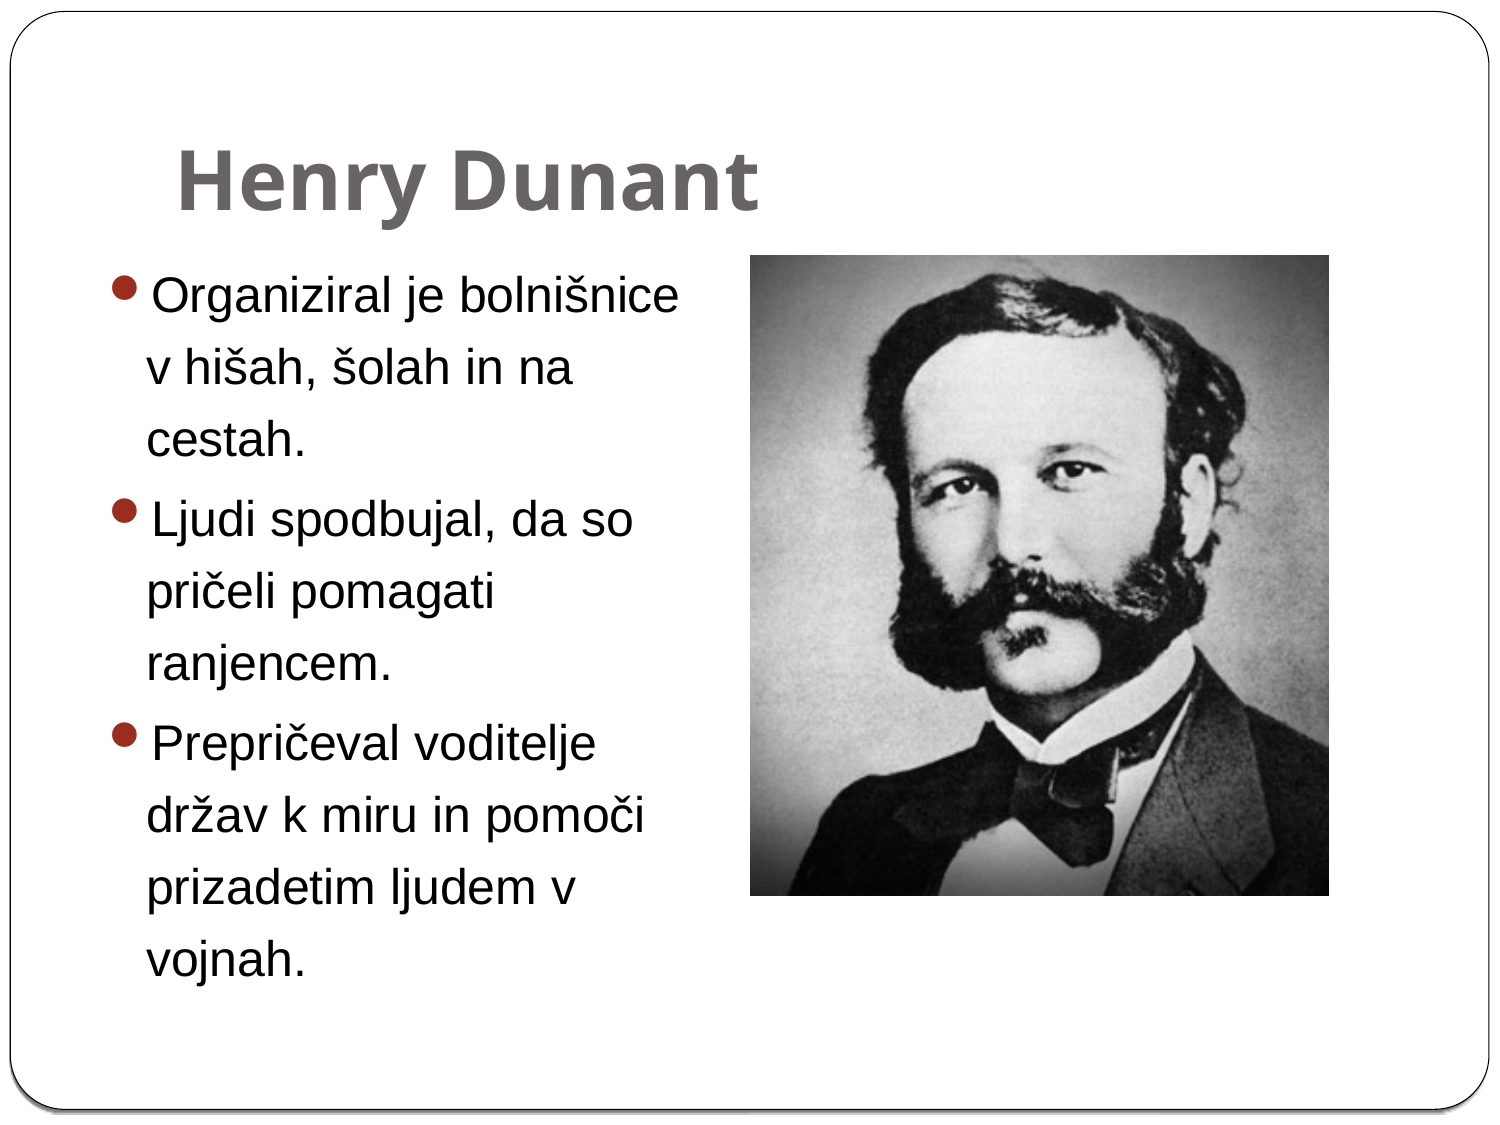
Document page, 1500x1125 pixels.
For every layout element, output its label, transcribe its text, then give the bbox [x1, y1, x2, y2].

list Organiziral je bolnišnice v hišah, šolah in na cestah. Ljudi spodbujal, da so pričeli pomagati ranjencem. Prepričeval voditelje držav k miru in pomoči prizadetim ljudem v vojnah. [41, 243, 733, 1071]
picture [750, 255, 1329, 896]
title Henry Dunant [159, 54, 1435, 243]
